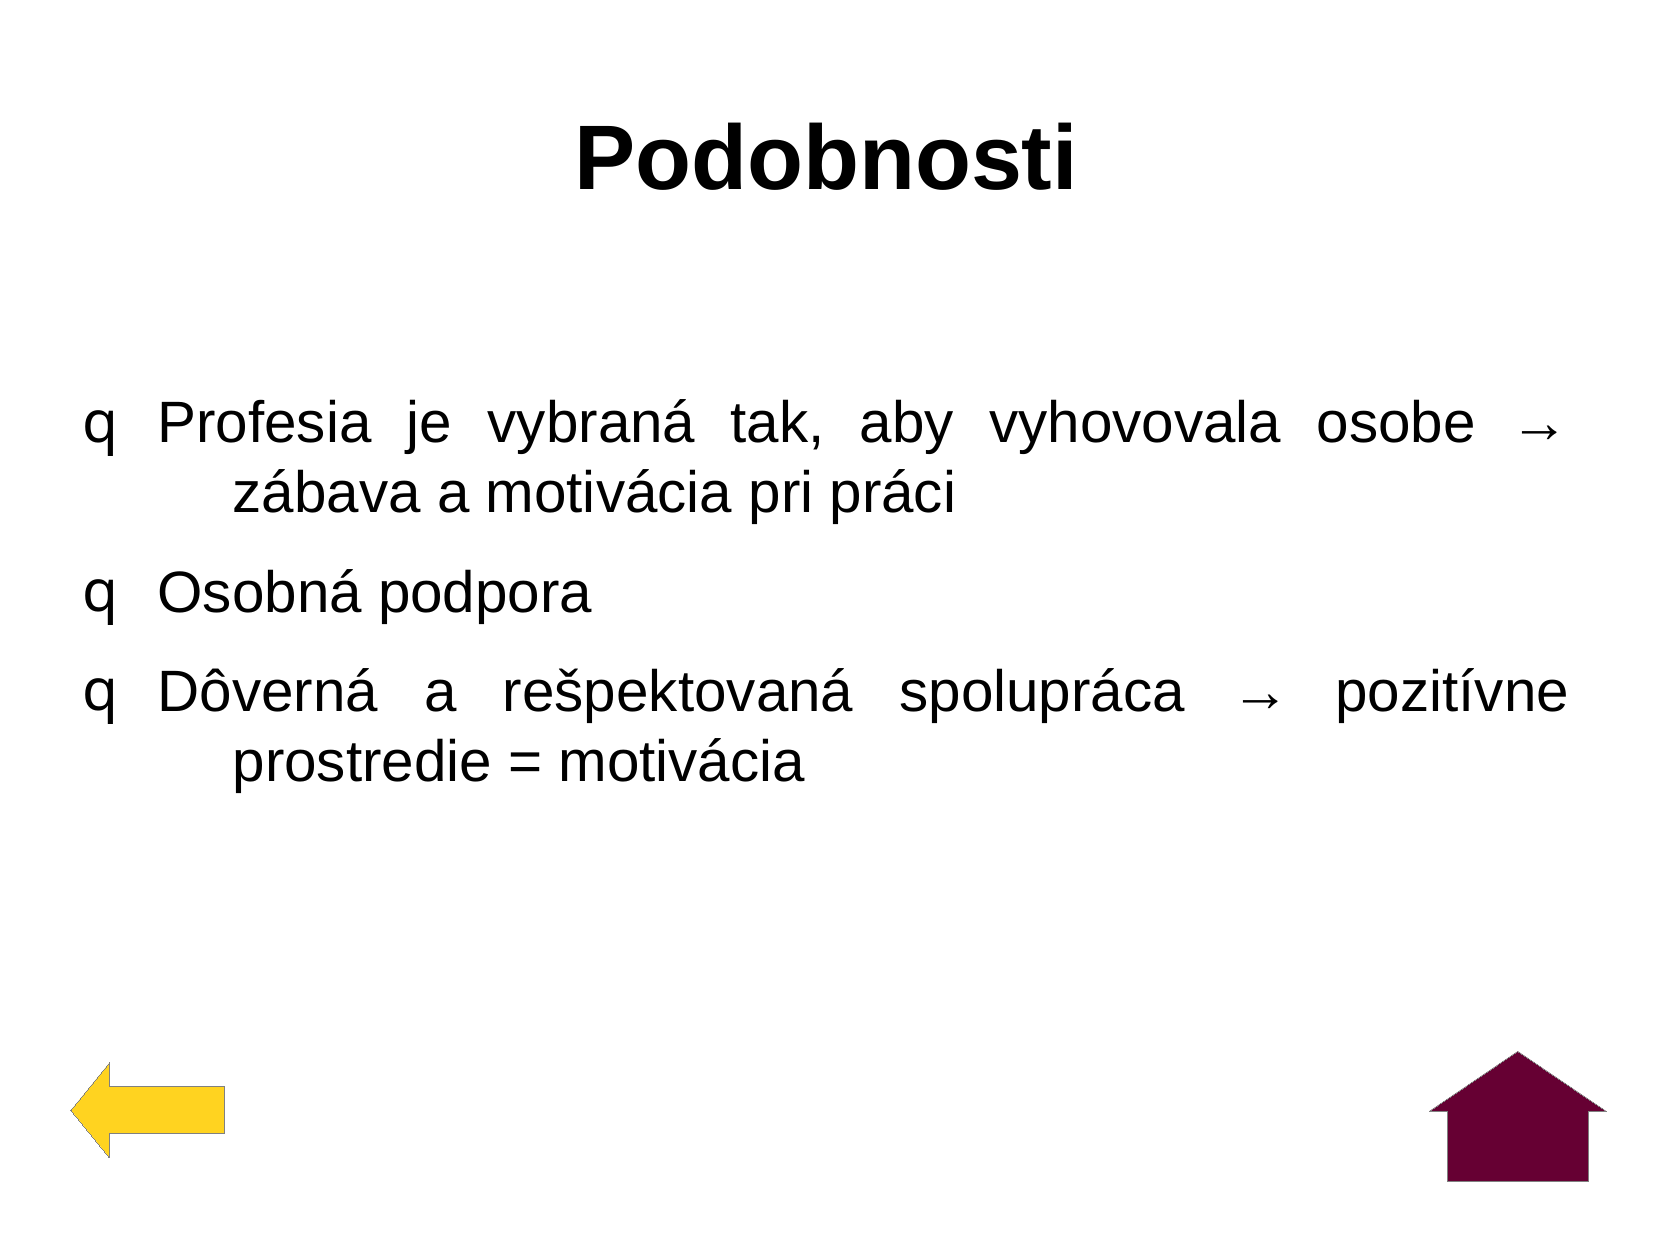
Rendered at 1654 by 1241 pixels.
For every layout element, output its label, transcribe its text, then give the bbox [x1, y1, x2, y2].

list Profesia je vybraná tak, aby vyhovovala osobe → zábava a motivácia pri práci Osobná podpora Dôverná a rešpektovaná spolupráca → pozitívne prostredie = motivácia [82, 290, 1571, 798]
text_box [1429, 1051, 1607, 1182]
text_box [70, 1062, 225, 1158]
title Podobnosti [82, 97, 1571, 209]
